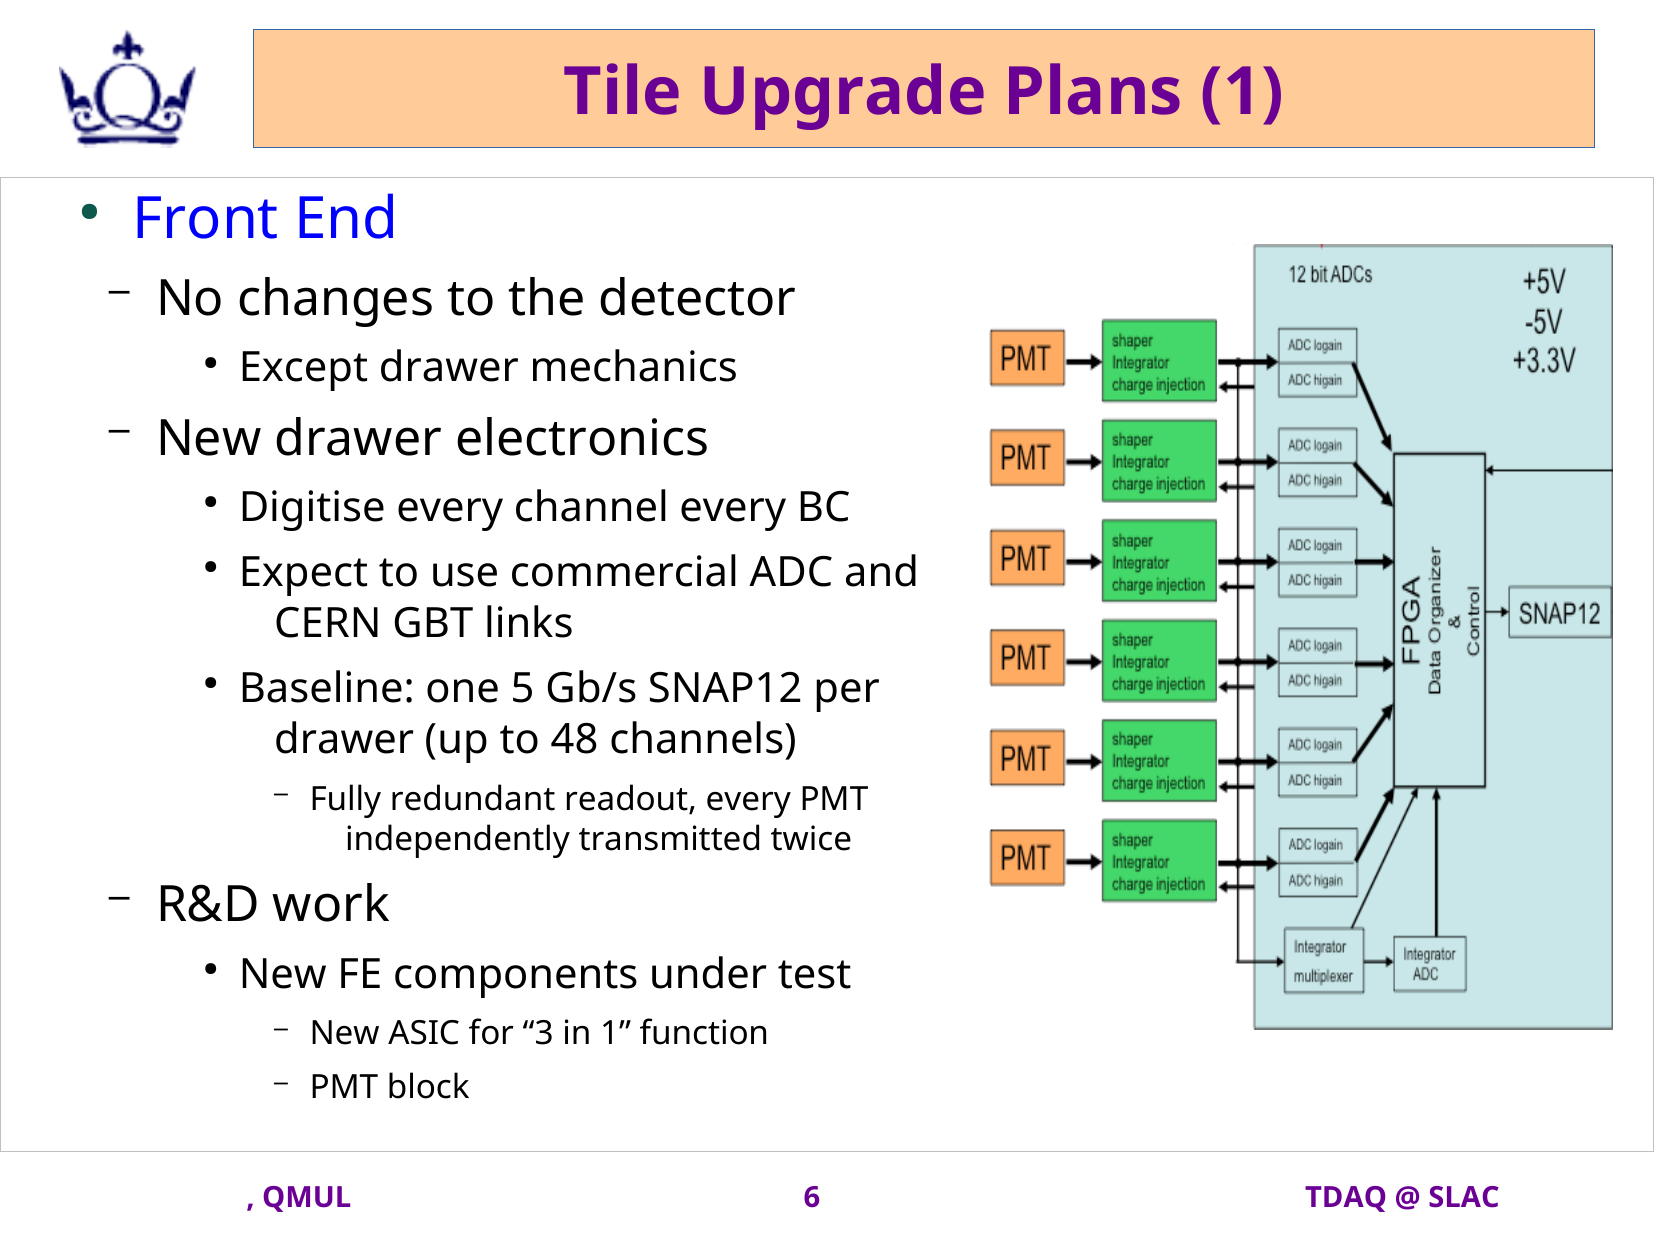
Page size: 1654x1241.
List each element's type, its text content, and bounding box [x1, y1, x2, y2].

picture [59, 29, 200, 148]
picture [987, 244, 1613, 1030]
list Front End No changes to the detector Except drawer mechanics New drawer electronics Digitise every channel every BC Expect to use commercial ADC and CERN GBT links Baseline: one 5 Gb/s SNAP12 per drawer (up to 48 channels) Fully redundant readout, every PMT independently transmitted twice R&D work New FE components under test New ASIC for “3 in 1” function PMT block [61, 181, 1000, 1149]
title Tile Upgrade Plans (1) [253, 29, 1595, 148]
